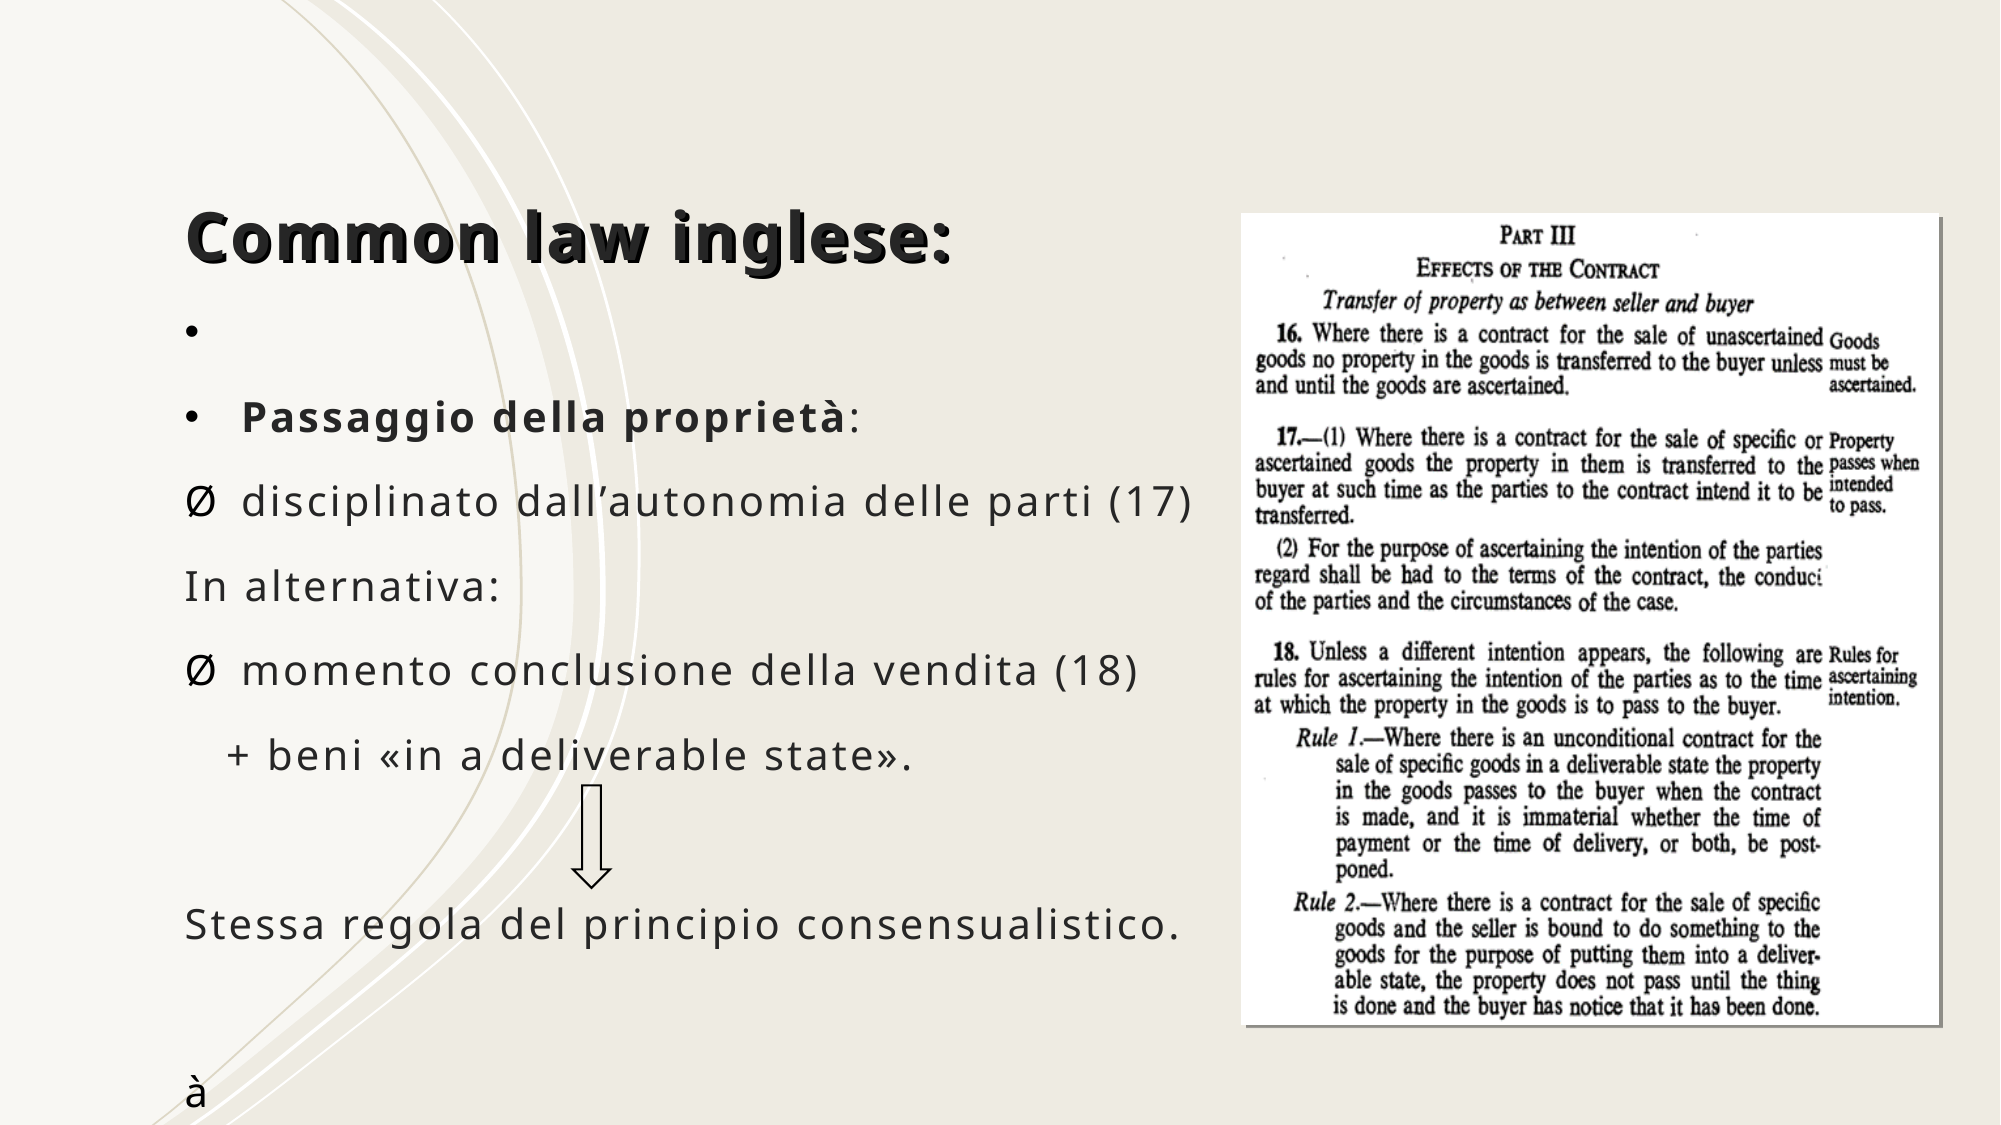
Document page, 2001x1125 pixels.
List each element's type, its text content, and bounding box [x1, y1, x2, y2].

subtitle Passaggio della proprietà: disciplinato dall’autonomia delle parti (17) In alternativa: momento conclusione della vendita (18) + beni «in a deliverable state». Stessa regola del principio consensualistico. [166, 288, 1922, 1025]
title Common law inglese: [166, 126, 1922, 288]
picture [1241, 213, 1939, 1025]
